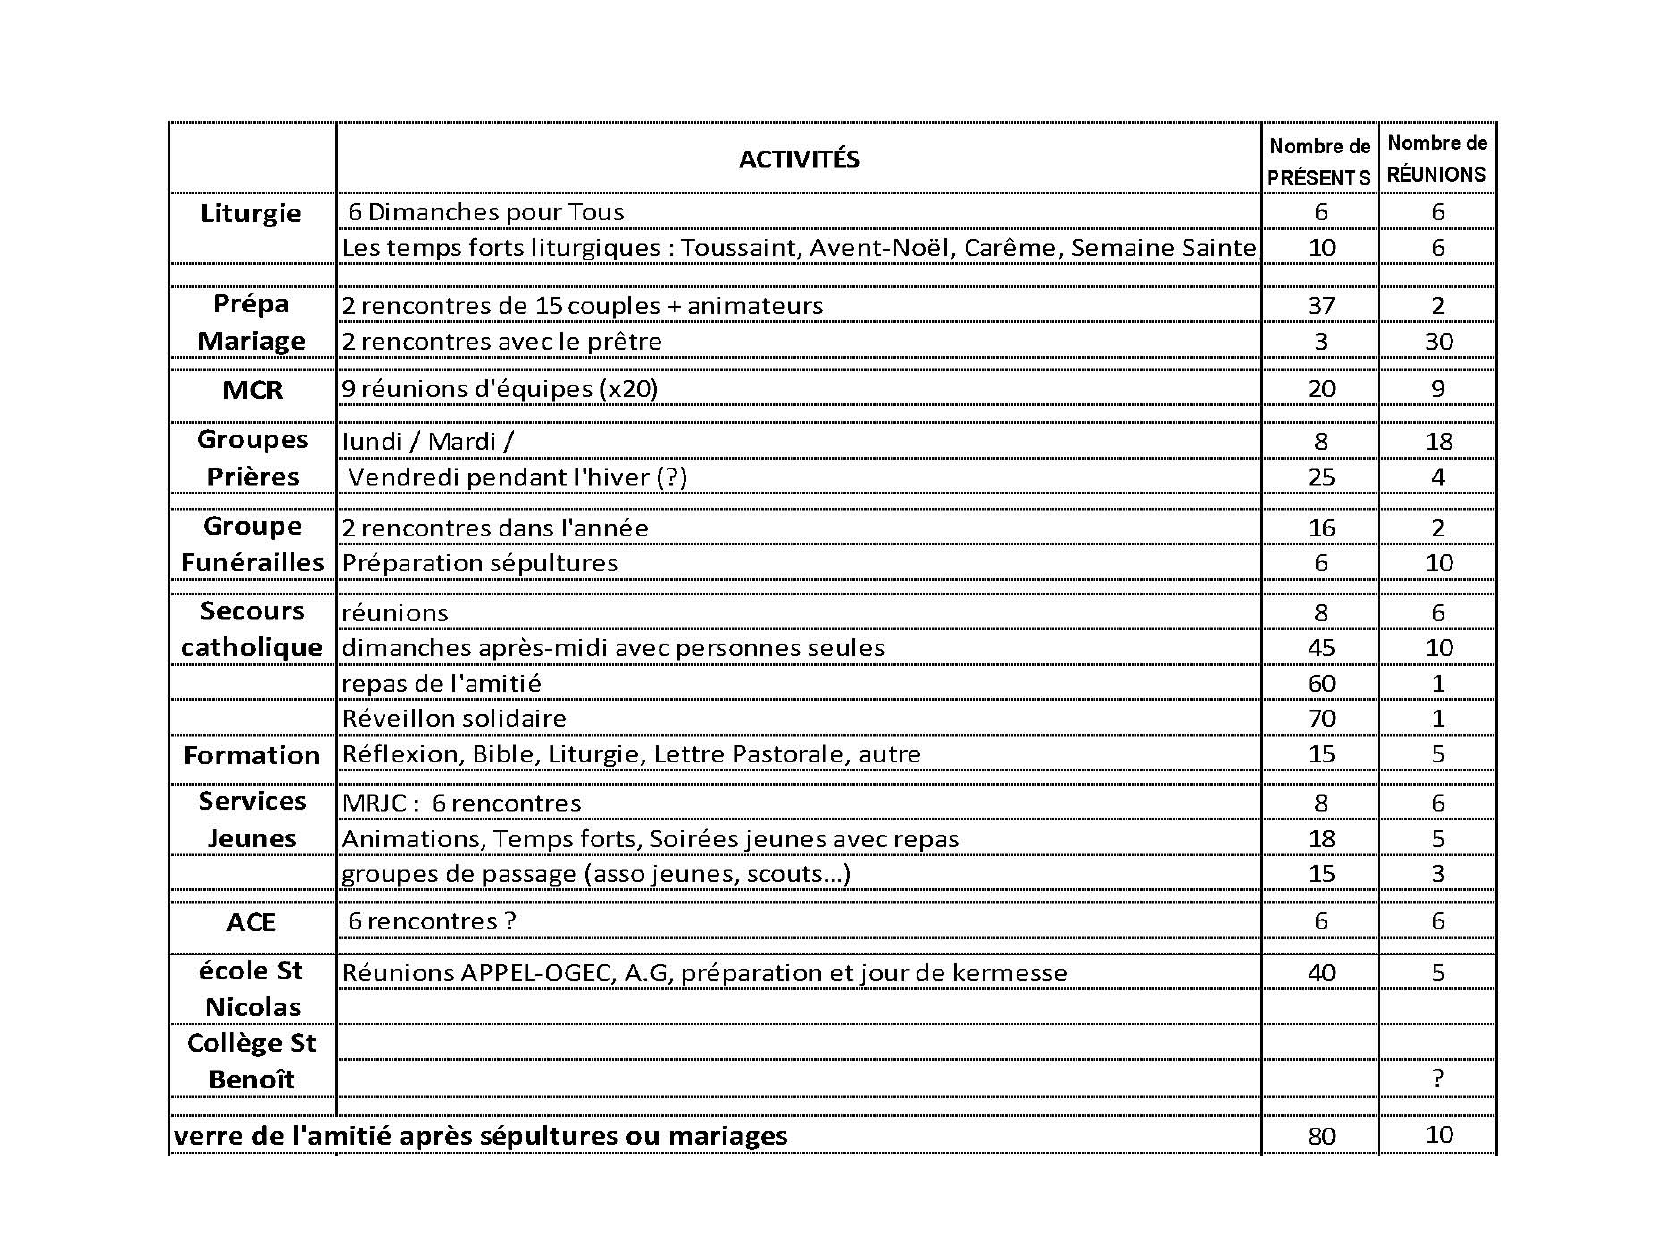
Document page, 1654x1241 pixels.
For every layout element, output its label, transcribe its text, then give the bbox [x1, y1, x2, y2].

title Réunion n°3 [82, 49, 1571, 257]
picture [100, 51, 1577, 1156]
